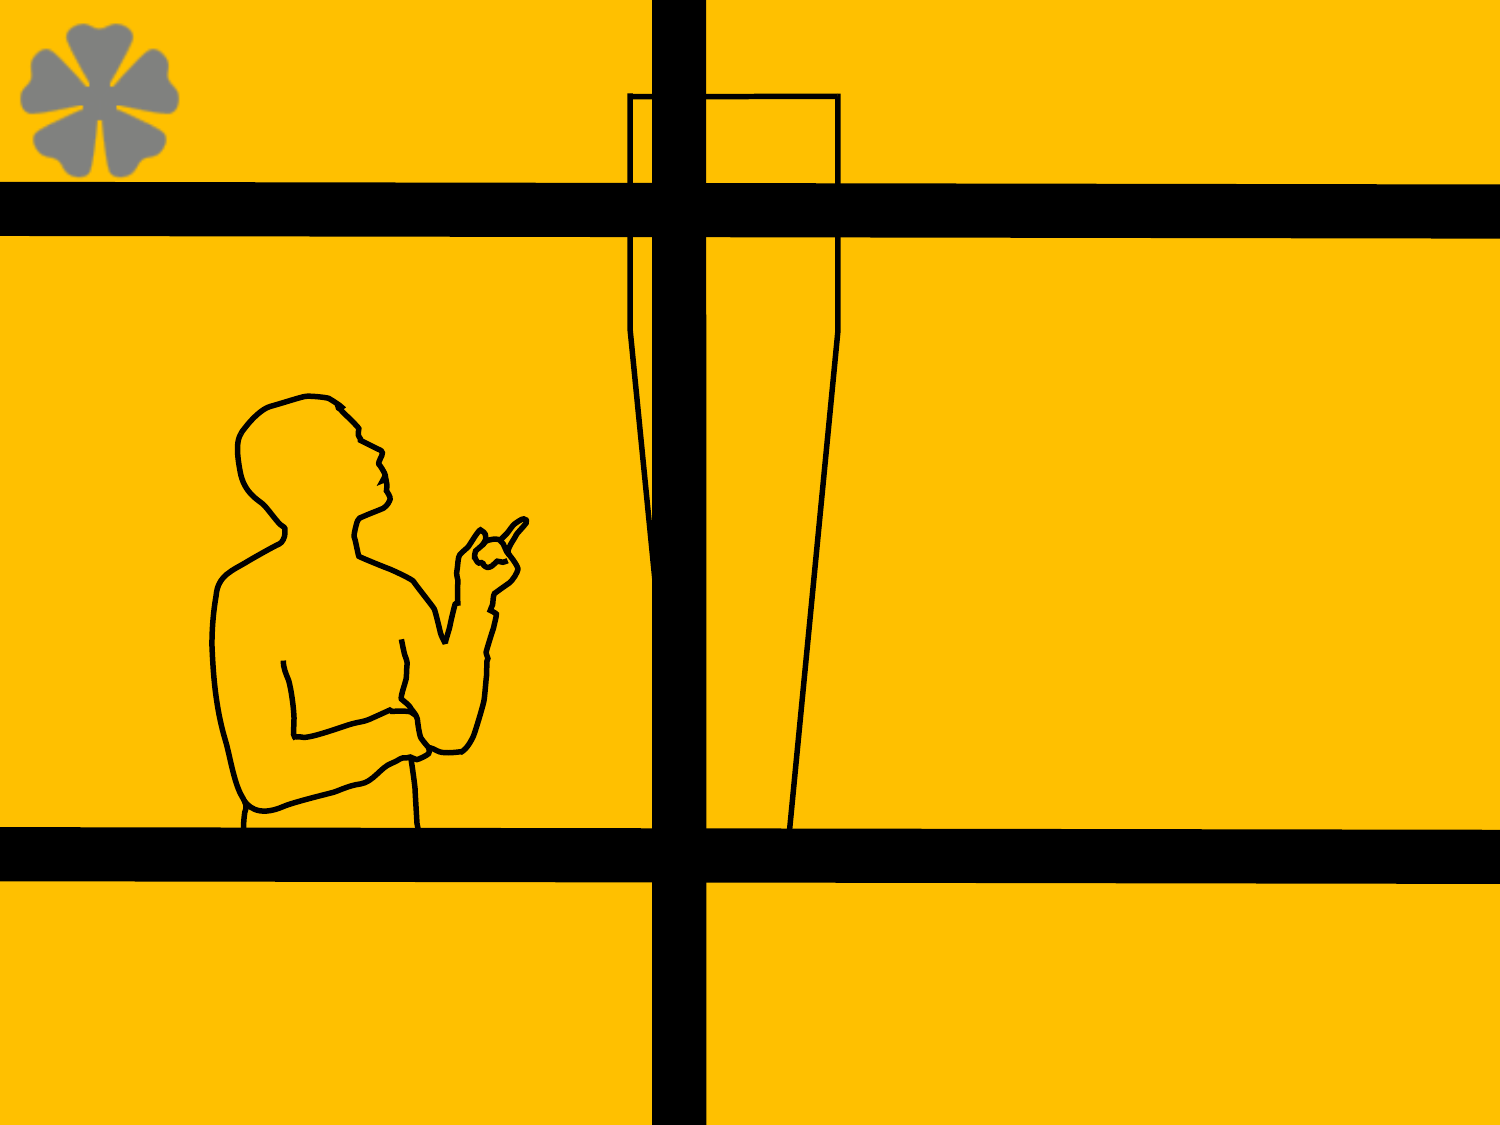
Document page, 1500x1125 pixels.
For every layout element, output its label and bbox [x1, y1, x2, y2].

text_box [478, 542, 508, 564]
text_box [707, 0, 1500, 184]
text_box [0, 882, 652, 1125]
text_box [215, 399, 514, 808]
text_box [707, 238, 835, 828]
text_box [707, 100, 835, 183]
text_box [247, 761, 414, 827]
text_box [793, 238, 1500, 829]
text_box [707, 883, 1500, 1125]
text_box [188, 0, 652, 182]
text_box [0, 236, 652, 828]
picture [0, 0, 188, 182]
text_box [633, 100, 652, 182]
text_box [505, 524, 521, 543]
text_box [633, 238, 652, 512]
